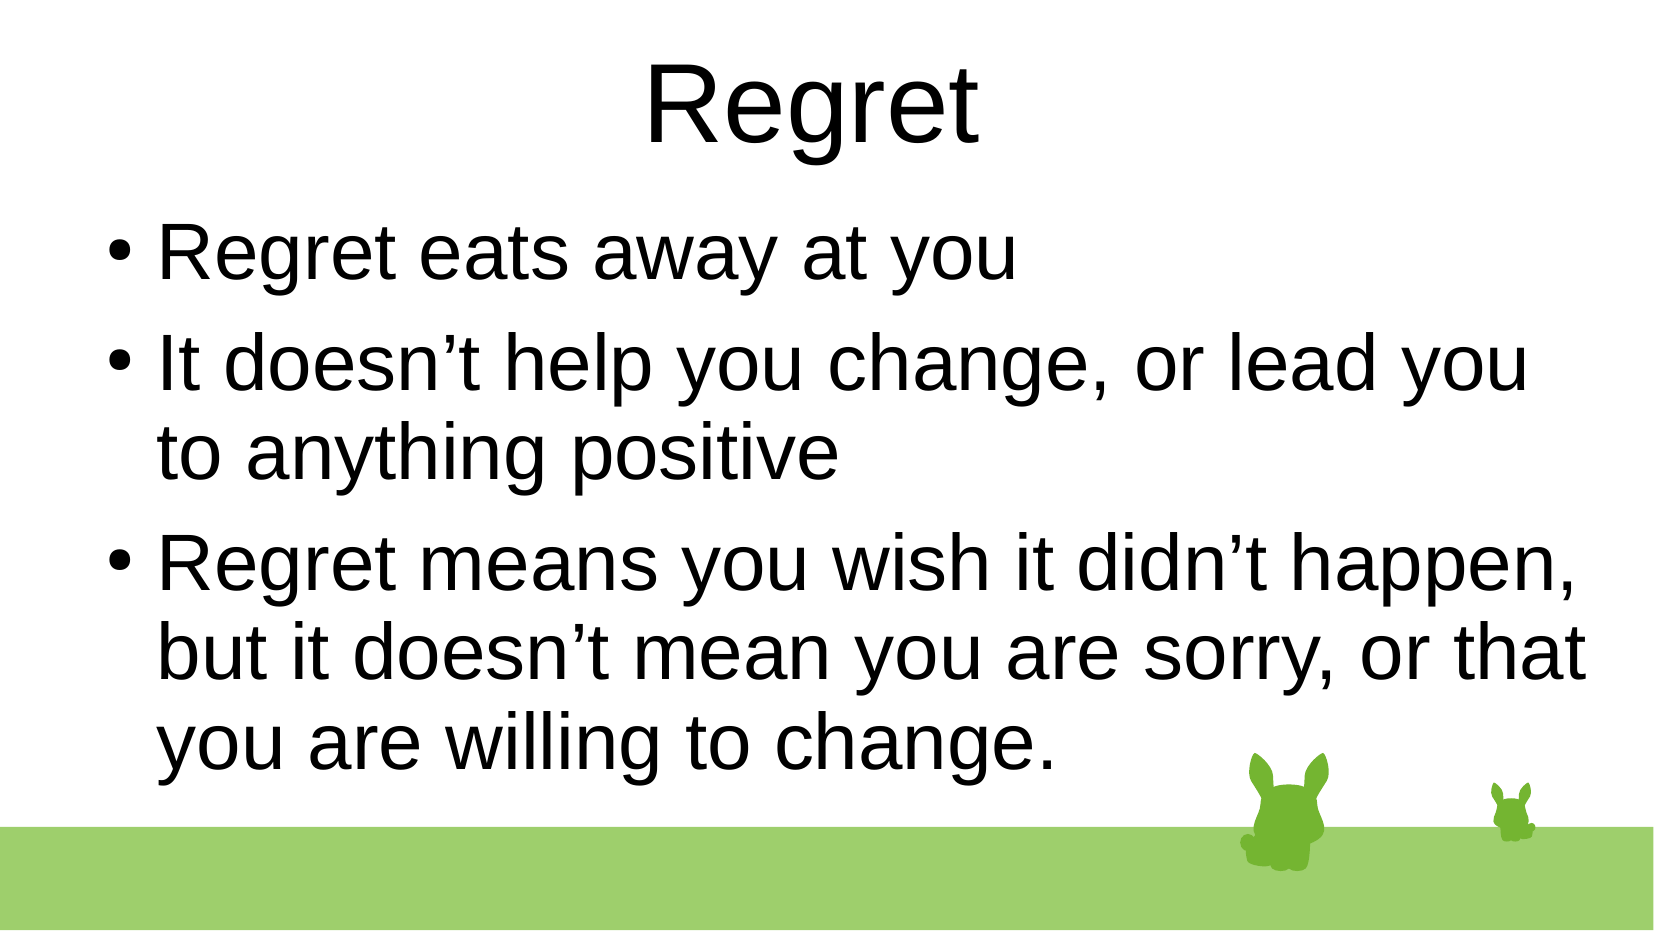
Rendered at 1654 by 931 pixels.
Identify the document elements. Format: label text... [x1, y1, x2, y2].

list Regret eats away at you It doesn’t help you change, or lead you to anything positive Regret means you wish it didn’t happen, but it doesn’t mean you are sorry, or that you are willing to change. [88, 206, 1613, 788]
title Regret [88, 29, 1565, 178]
